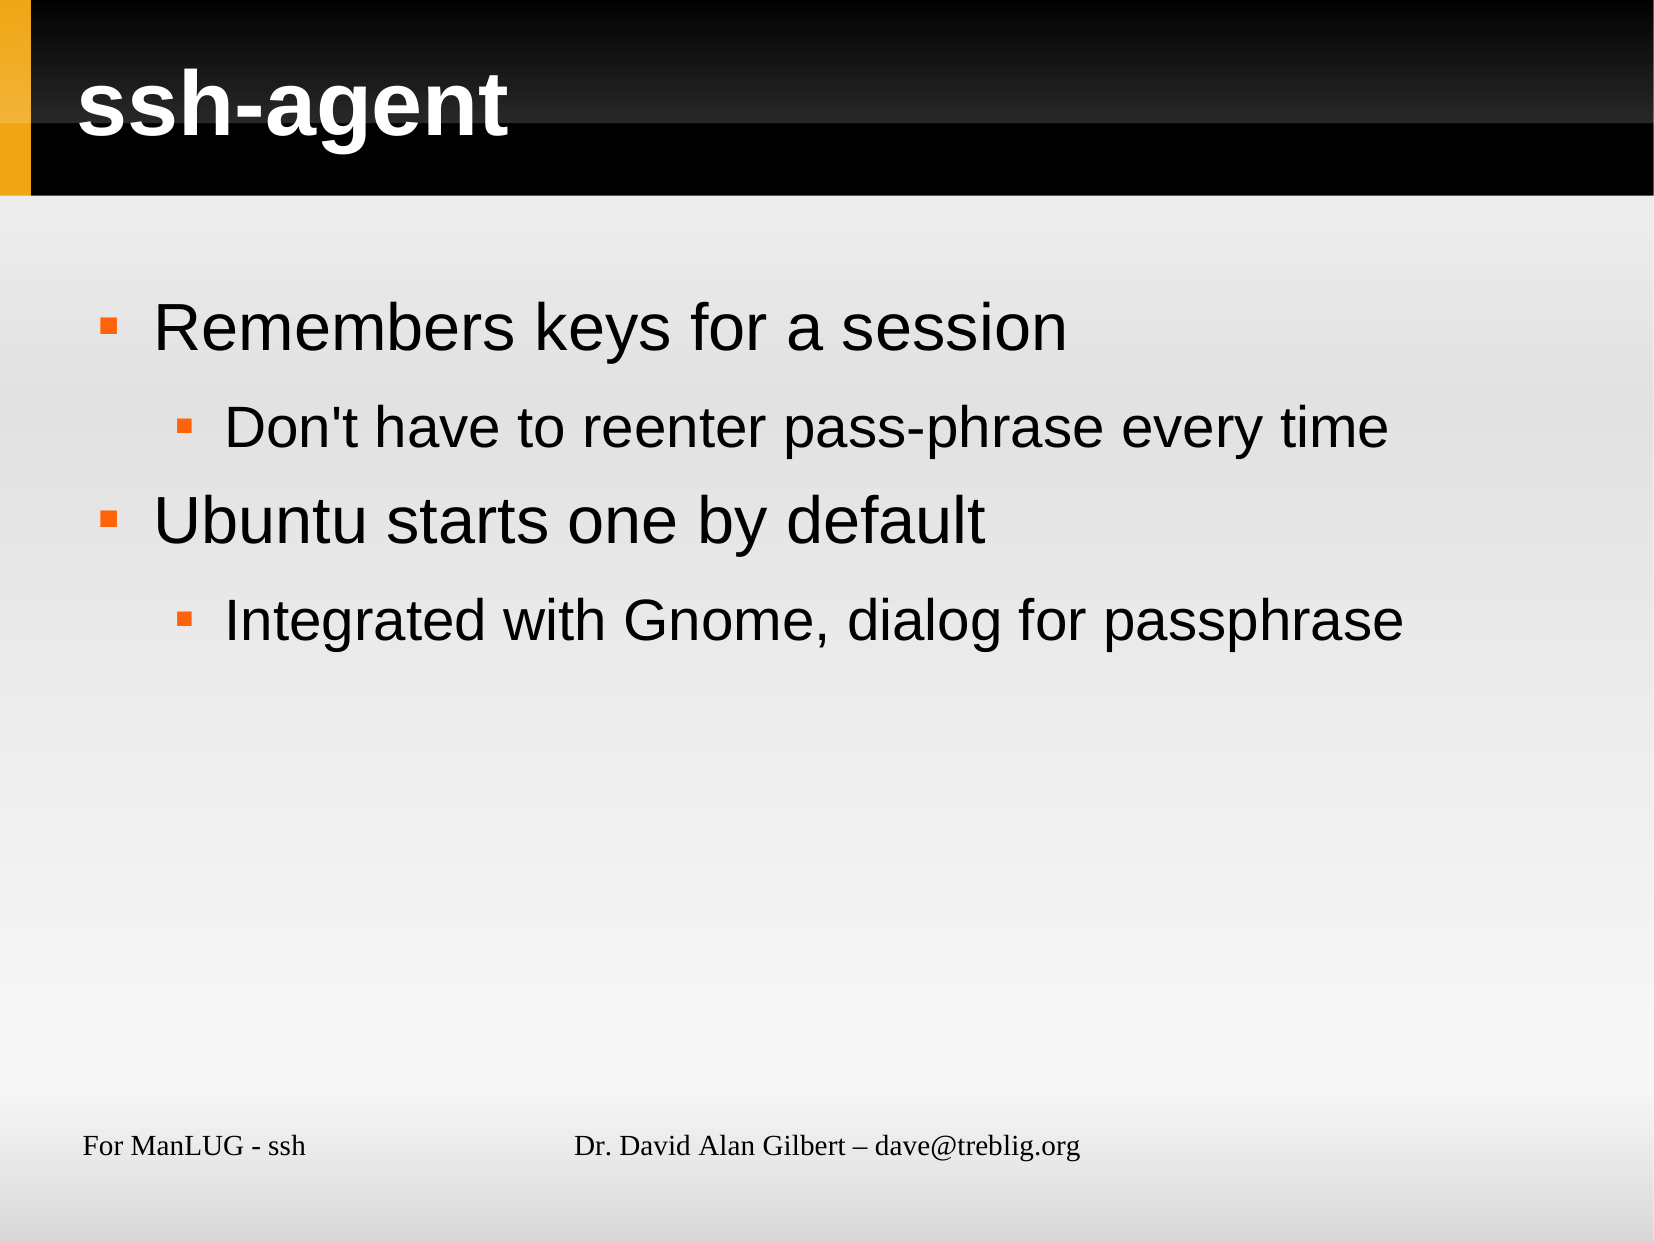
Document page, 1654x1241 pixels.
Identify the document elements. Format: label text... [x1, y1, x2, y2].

picture [0, 0, 1654, 1241]
title ssh-agent [76, 0, 1565, 208]
list Remembers keys for a session Don't have to reenter pass-phrase every time Ubuntu starts one by default Integrated with Gnome, dialog for passphrase [82, 290, 1571, 1109]
